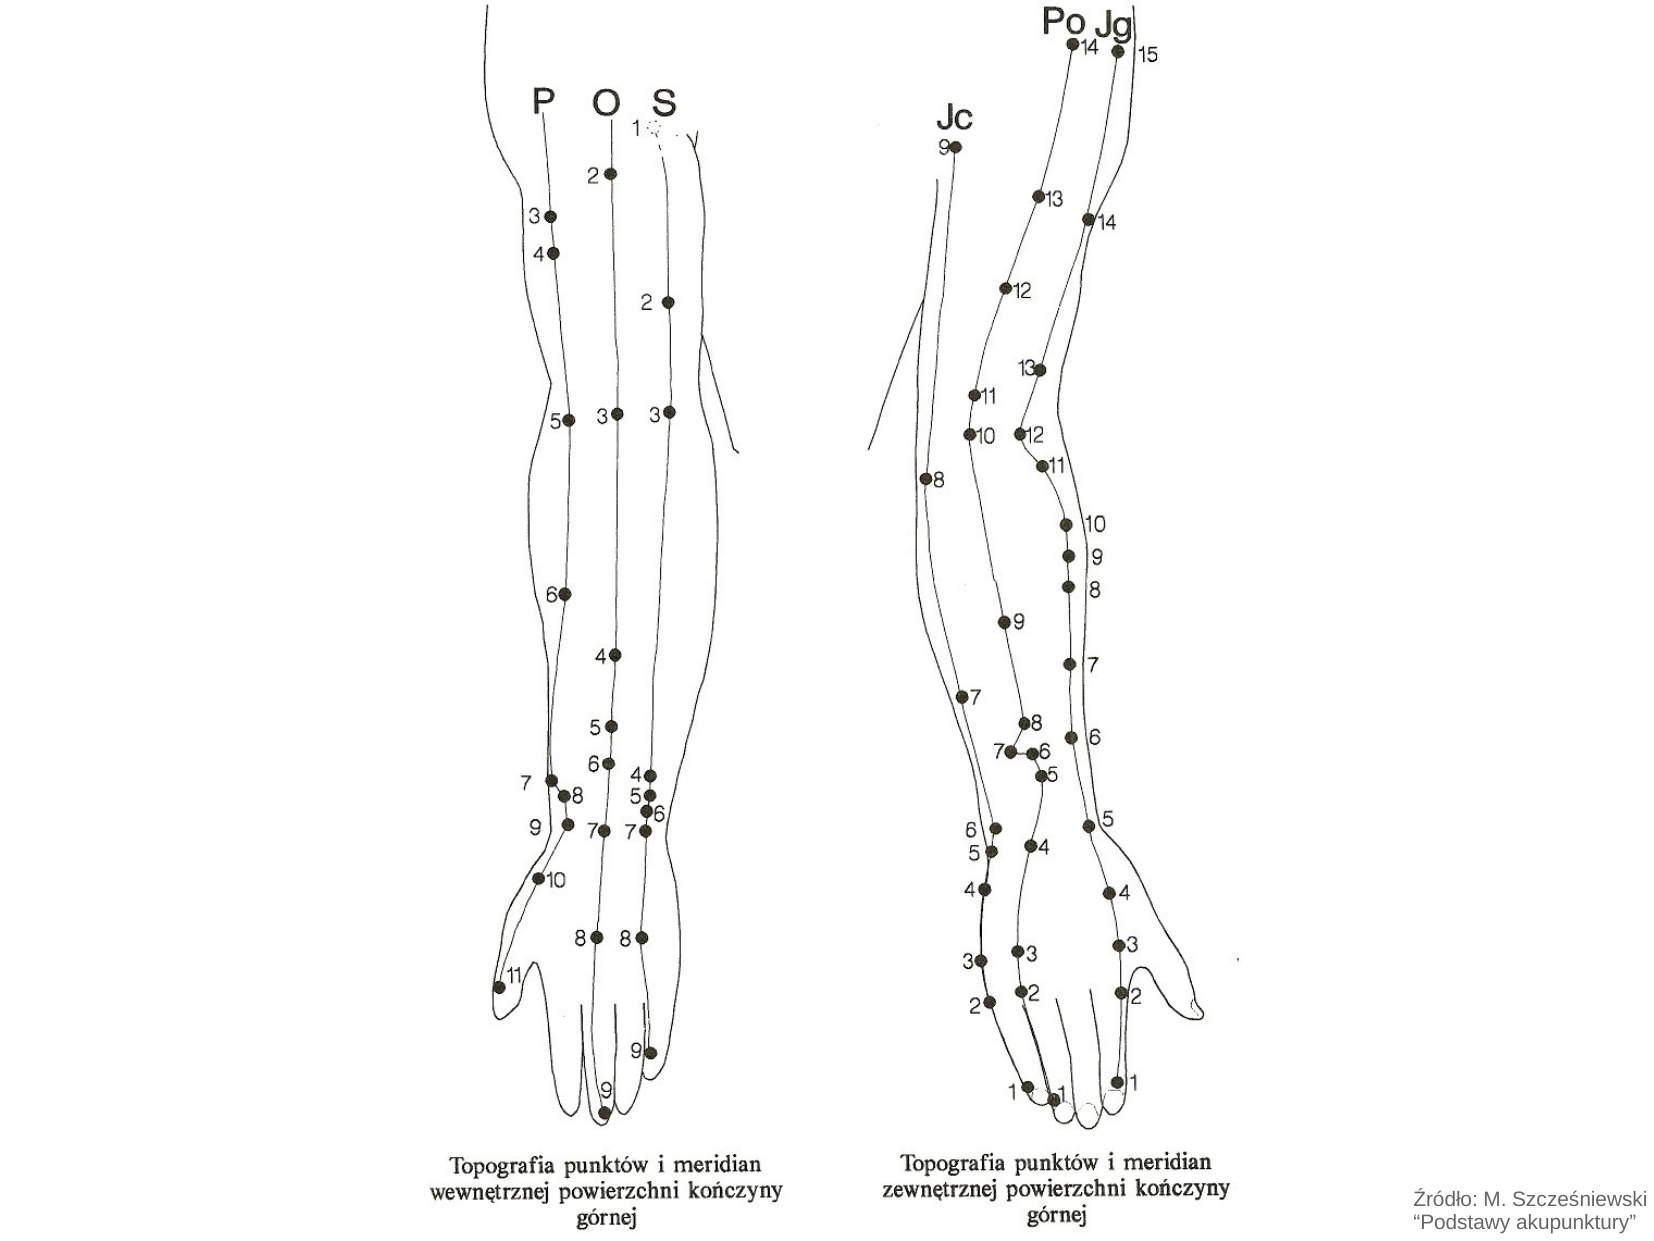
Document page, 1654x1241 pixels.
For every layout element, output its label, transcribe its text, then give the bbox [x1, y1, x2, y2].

picture [411, 0, 1242, 1241]
text_box Źródło: M. Szcześniewski “Podstawy akupunktury” [1407, 1181, 1654, 1241]
